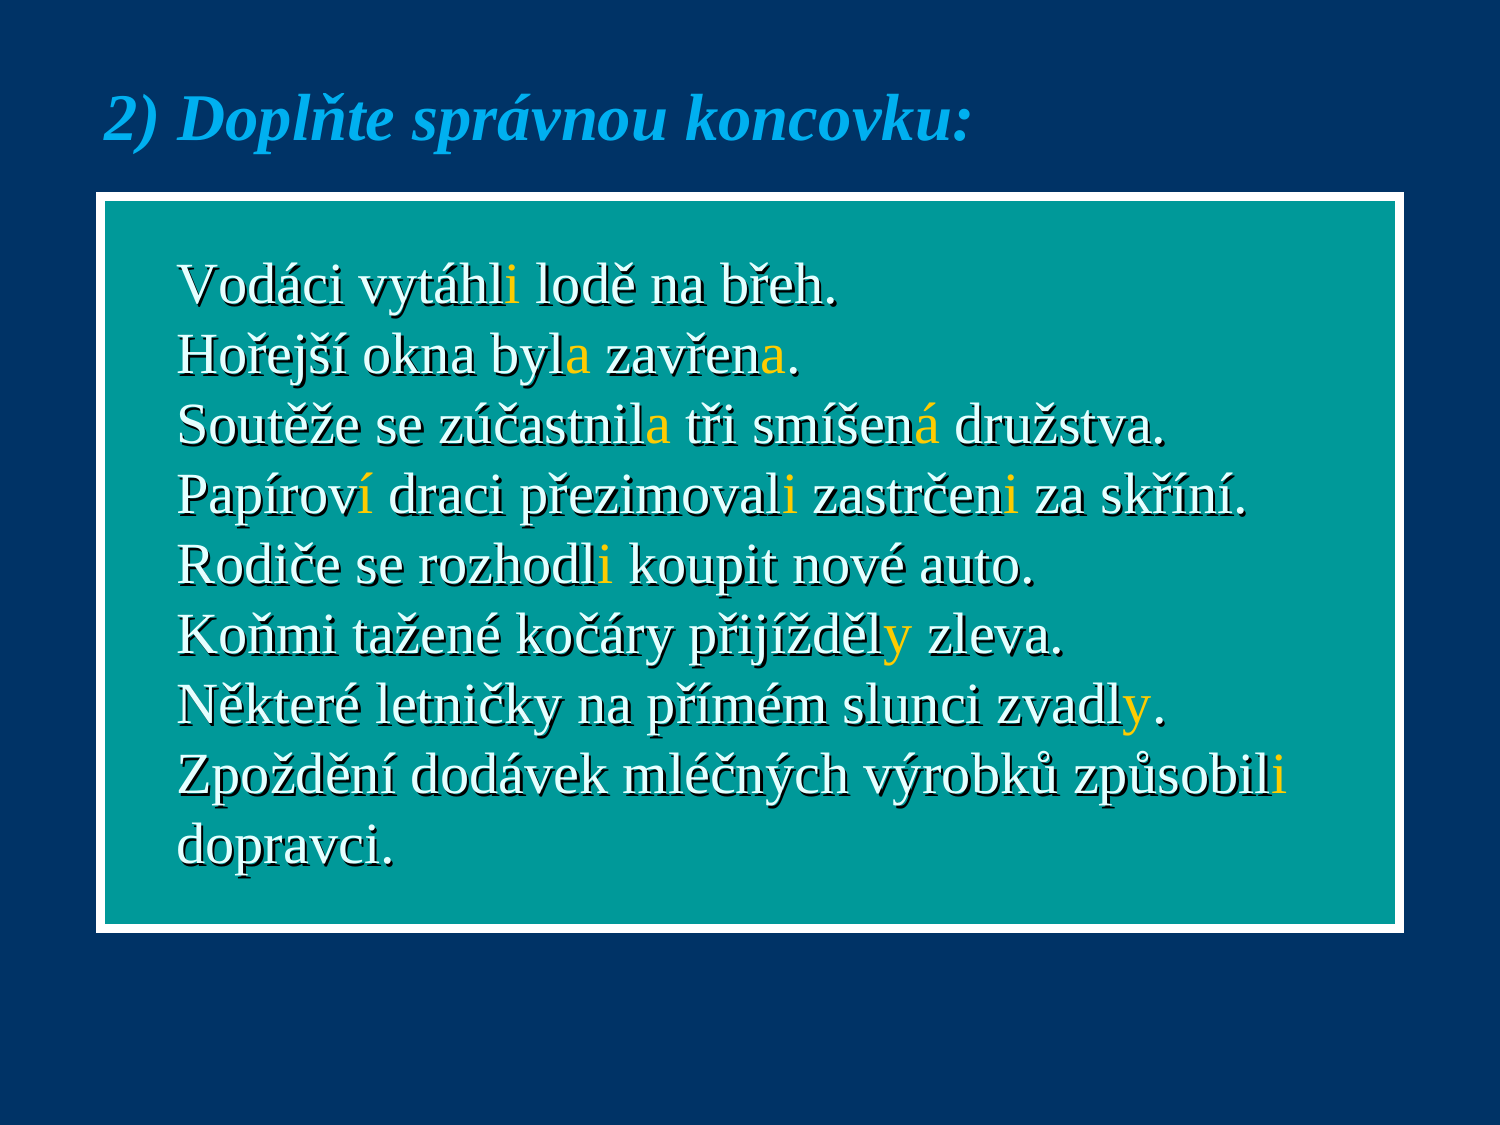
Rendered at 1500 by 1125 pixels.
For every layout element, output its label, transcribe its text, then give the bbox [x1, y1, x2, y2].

text_box [100, 196, 1400, 929]
text_box Vodáci vytáhli lodě na břeh. Hořejší okna byla zavřena. Soutěže se zúčastnila tři smíšená družstva. Papíroví draci přezimovali zastrčeni za skříní. Rodiče se rozhodli koupit nové auto. Koňmi tažené kočáry přijížděly zleva. Některé letničky na přímém slunci zvadly. Zpoždění dodávek mléčných výrobků způsobili dopravci. [135, 207, 1329, 1024]
text_box 2) Doplňte správnou koncovku: [53, 42, 1045, 161]
